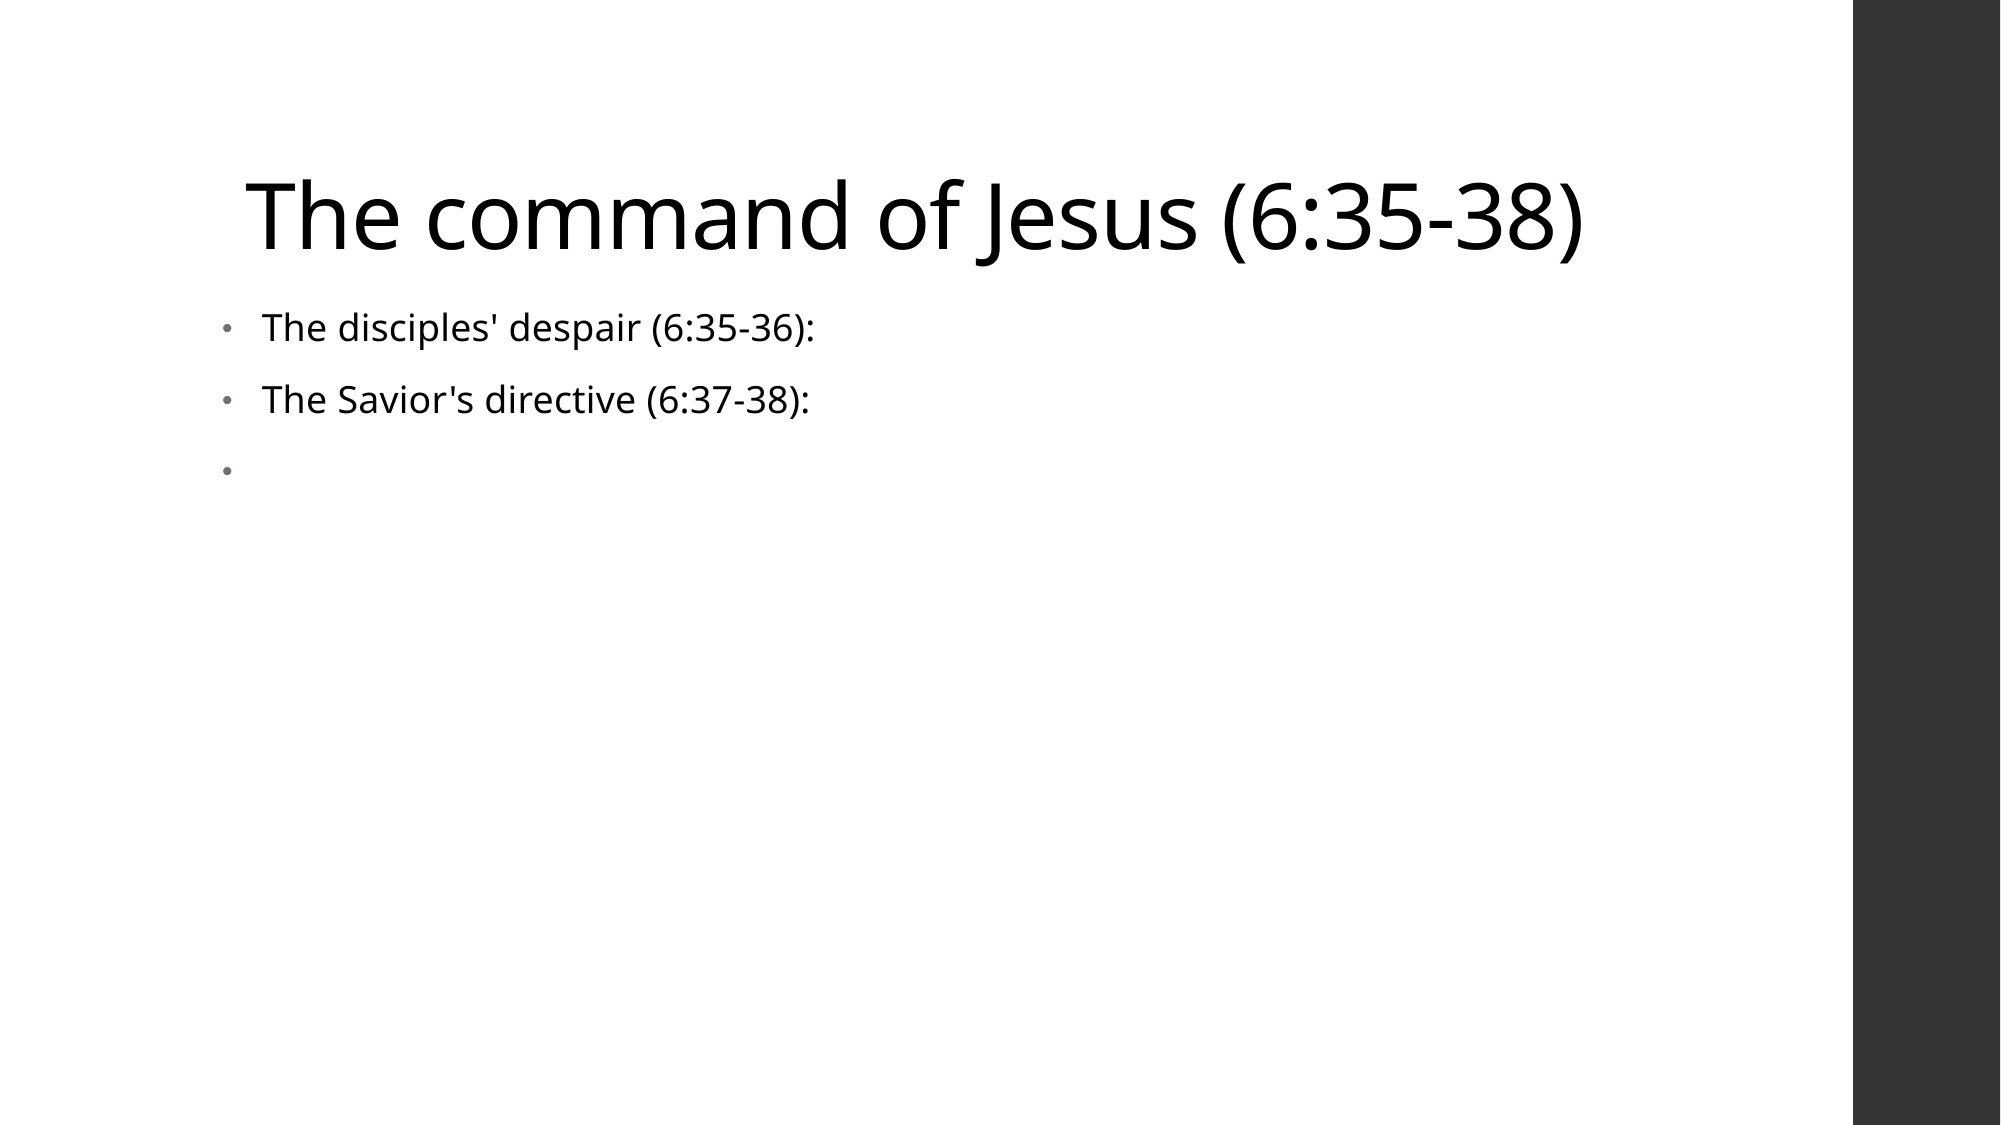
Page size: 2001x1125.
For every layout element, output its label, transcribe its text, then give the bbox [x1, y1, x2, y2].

list The disciples' despair (6:35-36): The Savior's directive (6:37-38): [206, 299, 1617, 1014]
title The command of Jesus (6:35-38) [206, 60, 1797, 278]
